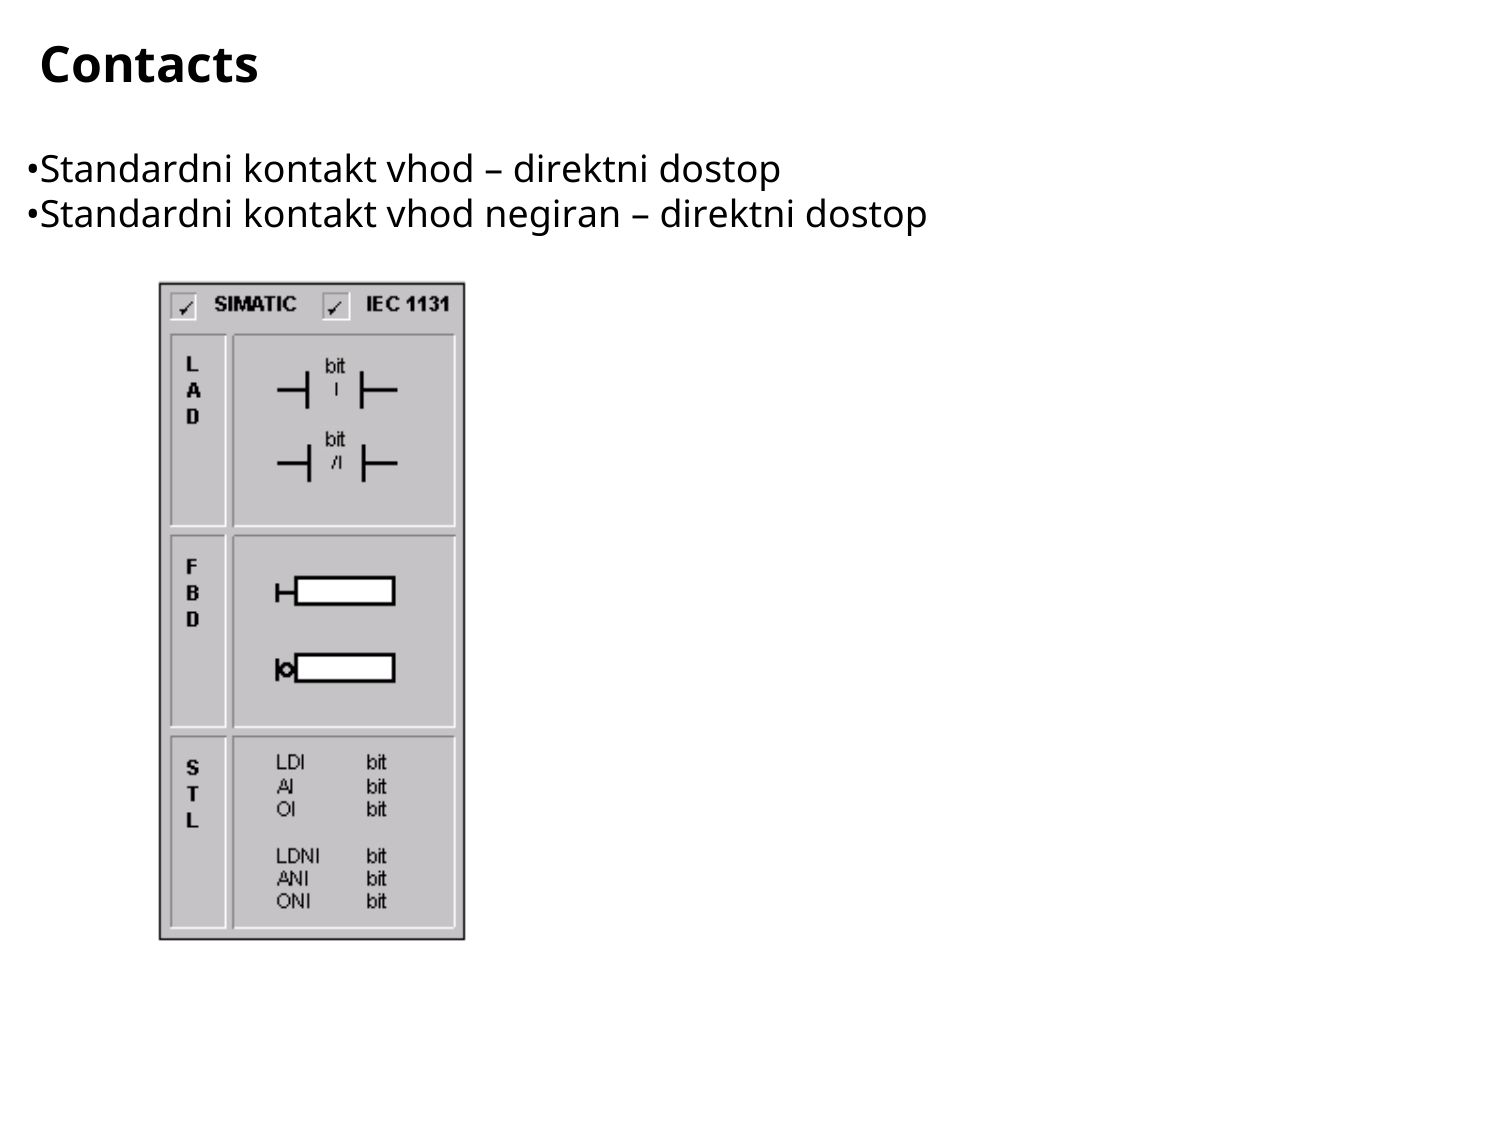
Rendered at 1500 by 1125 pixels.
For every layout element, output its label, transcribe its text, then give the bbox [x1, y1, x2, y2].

text_box Standardni kontakt vhod – direktni dostop Standardni kontakt vhod negiran – direktni dostop [11, 137, 944, 243]
picture [150, 274, 473, 951]
text_box Contacts [24, 24, 1353, 101]
